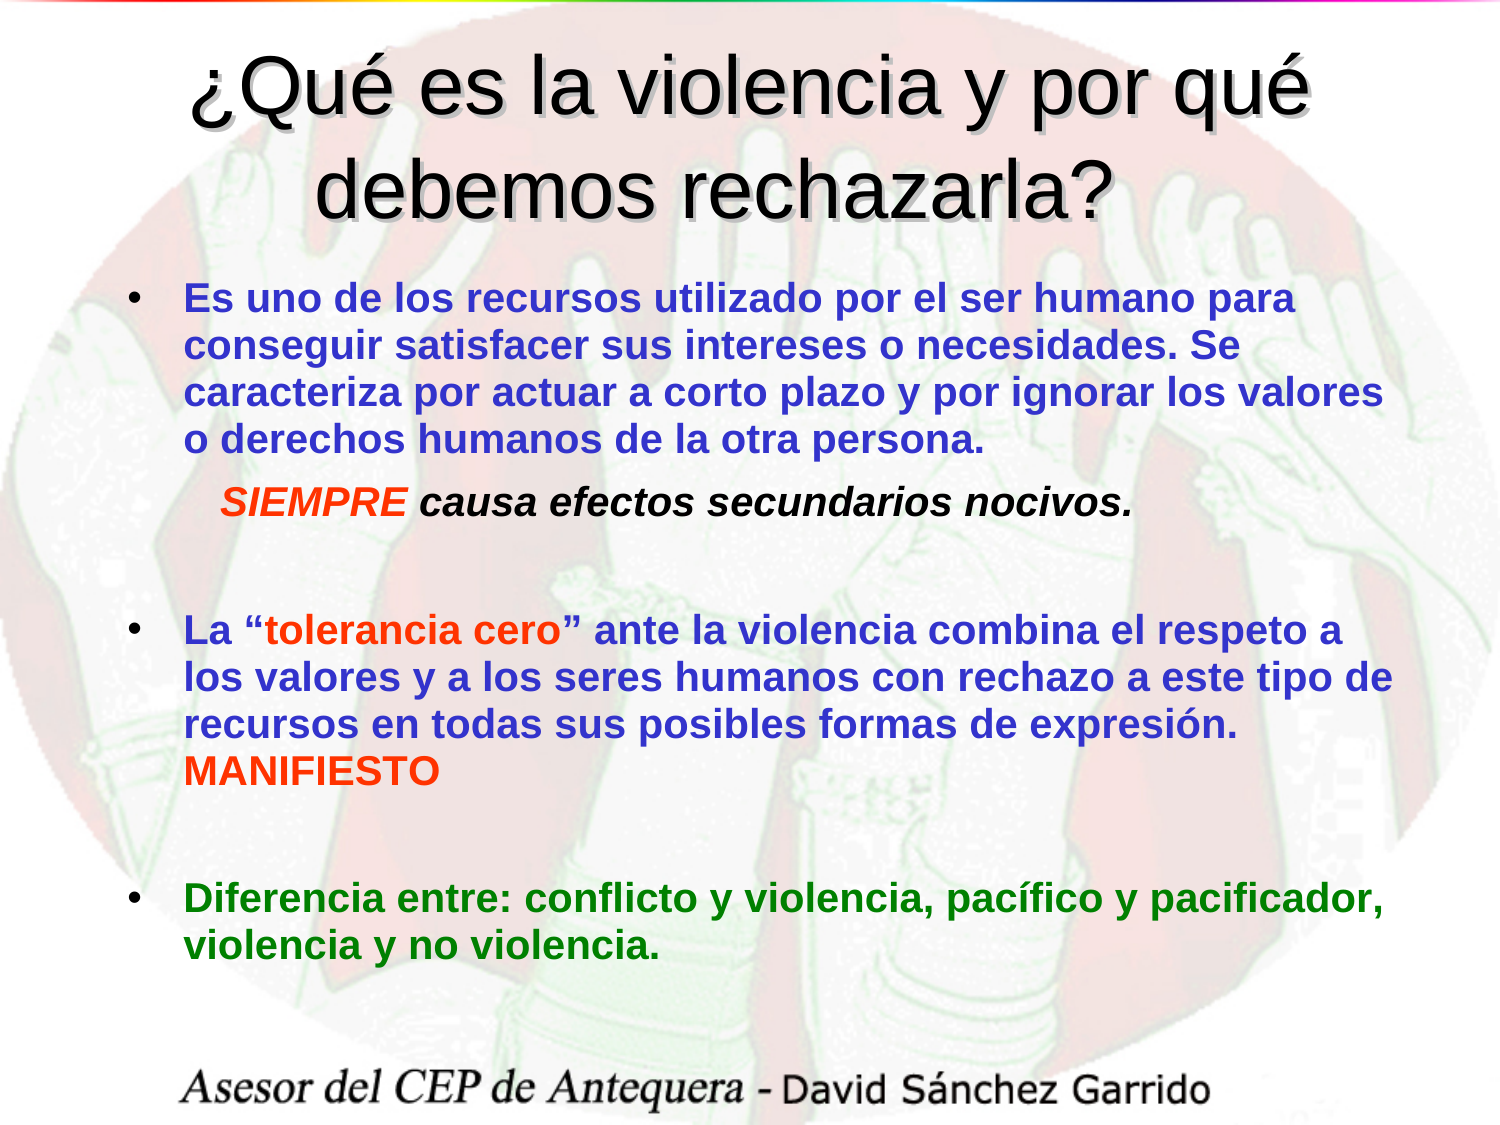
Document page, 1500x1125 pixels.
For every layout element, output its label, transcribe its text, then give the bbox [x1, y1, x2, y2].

list Es uno de los recursos utilizado por el ser humano para conseguir satisfacer sus intereses o necesidades. Se caracteriza por actuar a corto plazo y por ignorar los valores o derechos humanos de la otra persona. SIEMPRE causa efectos secundarios nocivos. La “tolerancia cero” ante la violencia combina el respeto a los valores y a los seres humanos con rechazo a este tipo de recursos en todas sus posibles formas de expresión. MANIFIESTO Diferencia entre: conflicto y violencia, pacífico y pacificador, violencia y no violencia. [112, 267, 1425, 1006]
title ¿Qué es la violencia y por qué debemos rechazarla? [112, 37, 1388, 225]
picture [0, 0, 1500, 1125]
